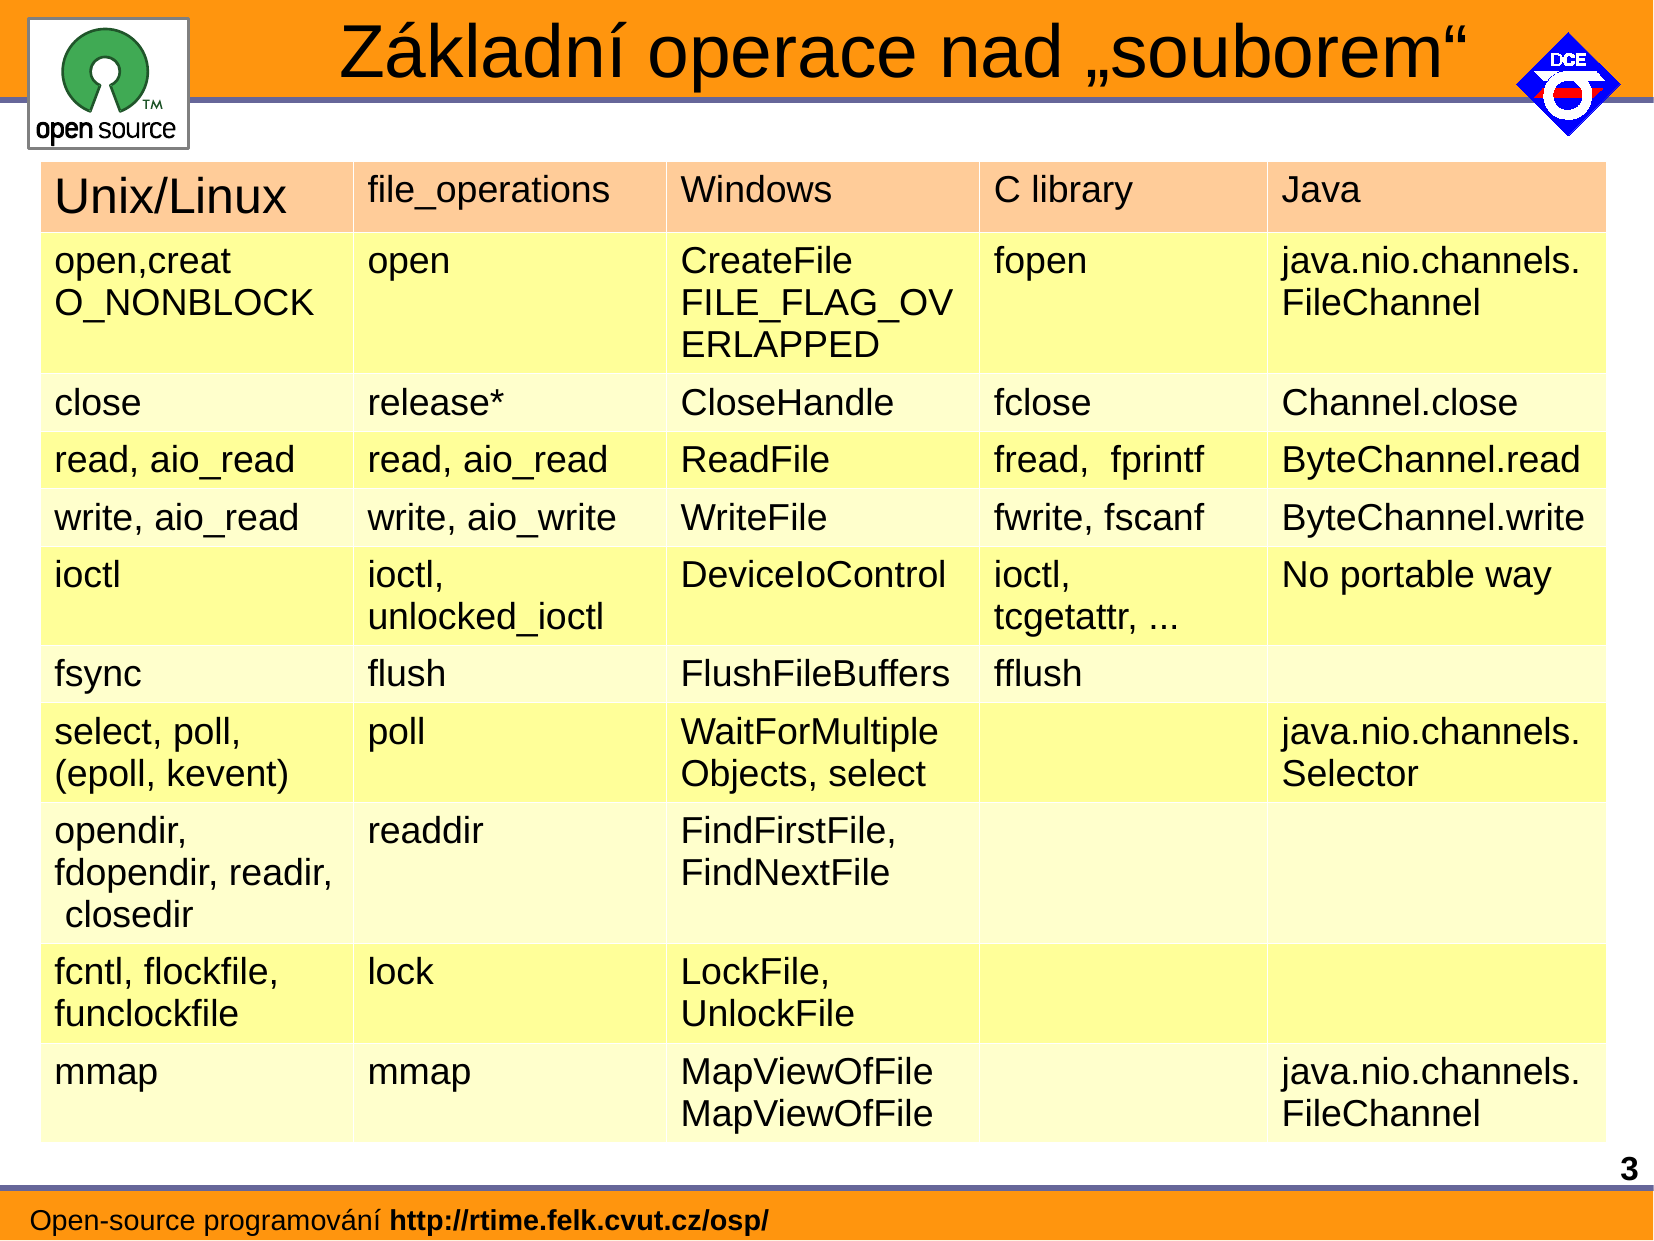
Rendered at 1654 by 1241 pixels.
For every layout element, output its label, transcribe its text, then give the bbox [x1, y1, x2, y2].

table_cell Channel.close [1268, 374, 1606, 431]
table_cell [1268, 646, 1606, 702]
table_header Java [1268, 162, 1606, 232]
table_cell java.nio.channels.FileChannel [1268, 1044, 1606, 1142]
table_cell mmap [354, 1044, 666, 1142]
table_header Windows [667, 162, 979, 232]
table_cell fflush [980, 646, 1267, 702]
table_cell WaitForMultipleObjects, select [667, 703, 979, 802]
table_cell ioctl [41, 547, 353, 645]
table_header Unix/Linux [41, 162, 353, 232]
table_cell [1268, 803, 1606, 943]
table_cell poll [354, 703, 666, 802]
table_cell java.nio.channels.Selector [1268, 703, 1606, 802]
table_cell FindFirstFile, FindNextFile [667, 803, 979, 943]
table_header C library [980, 162, 1267, 232]
table_cell [980, 703, 1267, 802]
table_cell ReadFile [667, 432, 979, 488]
table_cell mmap [41, 1044, 353, 1142]
table_cell CreateFile FILE_FLAG_OVERLAPPED [667, 233, 979, 373]
table_cell release* [354, 374, 666, 431]
table_cell [980, 944, 1267, 1043]
table_cell readdir [354, 803, 666, 943]
table_cell fwrite, fscanf [980, 489, 1267, 546]
table_cell read, aio_read [354, 432, 666, 488]
table_cell lock [354, 944, 666, 1043]
table_cell read, aio_read [41, 432, 353, 488]
table_cell flush [354, 646, 666, 702]
table_cell [980, 1044, 1267, 1142]
table_cell ByteChannel.write [1268, 489, 1606, 546]
table_cell java.nio.channels.FileChannel [1268, 233, 1606, 373]
table_cell LockFile, UnlockFile [667, 944, 979, 1043]
table_cell ioctl, tcgetattr, ... [980, 547, 1267, 645]
table_cell DeviceIoControl [667, 547, 979, 645]
table_cell No portable way [1268, 547, 1606, 645]
table_cell write, aio_read [41, 489, 353, 546]
table_cell fcntl, flockfile, funclockfile [41, 944, 353, 1043]
table_cell [980, 803, 1267, 943]
table_cell ByteChannel.read [1268, 432, 1606, 488]
table_cell write, aio_write [354, 489, 666, 546]
table_cell WriteFile [667, 489, 979, 546]
table_cell MapViewOfFile MapViewOfFile [667, 1044, 979, 1142]
title Základní operace nad „souborem“ [178, 4, 1631, 98]
table_cell opendir, fdopendir, readir, closedir [41, 803, 353, 943]
table_header file_operations [354, 162, 666, 232]
table_cell close [41, 374, 353, 431]
table_cell fread, fprintf [980, 432, 1267, 488]
table_cell fopen [980, 233, 1267, 373]
table_cell [1268, 944, 1606, 1043]
table_cell CloseHandle [667, 374, 979, 431]
table_cell open,creat O_NONBLOCK [41, 233, 353, 373]
table_cell ioctl, unlocked_ioctl [354, 547, 666, 645]
table_cell fsync [41, 646, 353, 702]
table_cell FlushFileBuffers [667, 646, 979, 702]
table_cell select, poll, (epoll, kevent) [41, 703, 353, 802]
table_cell open [354, 233, 666, 373]
table_cell fclose [980, 374, 1267, 431]
